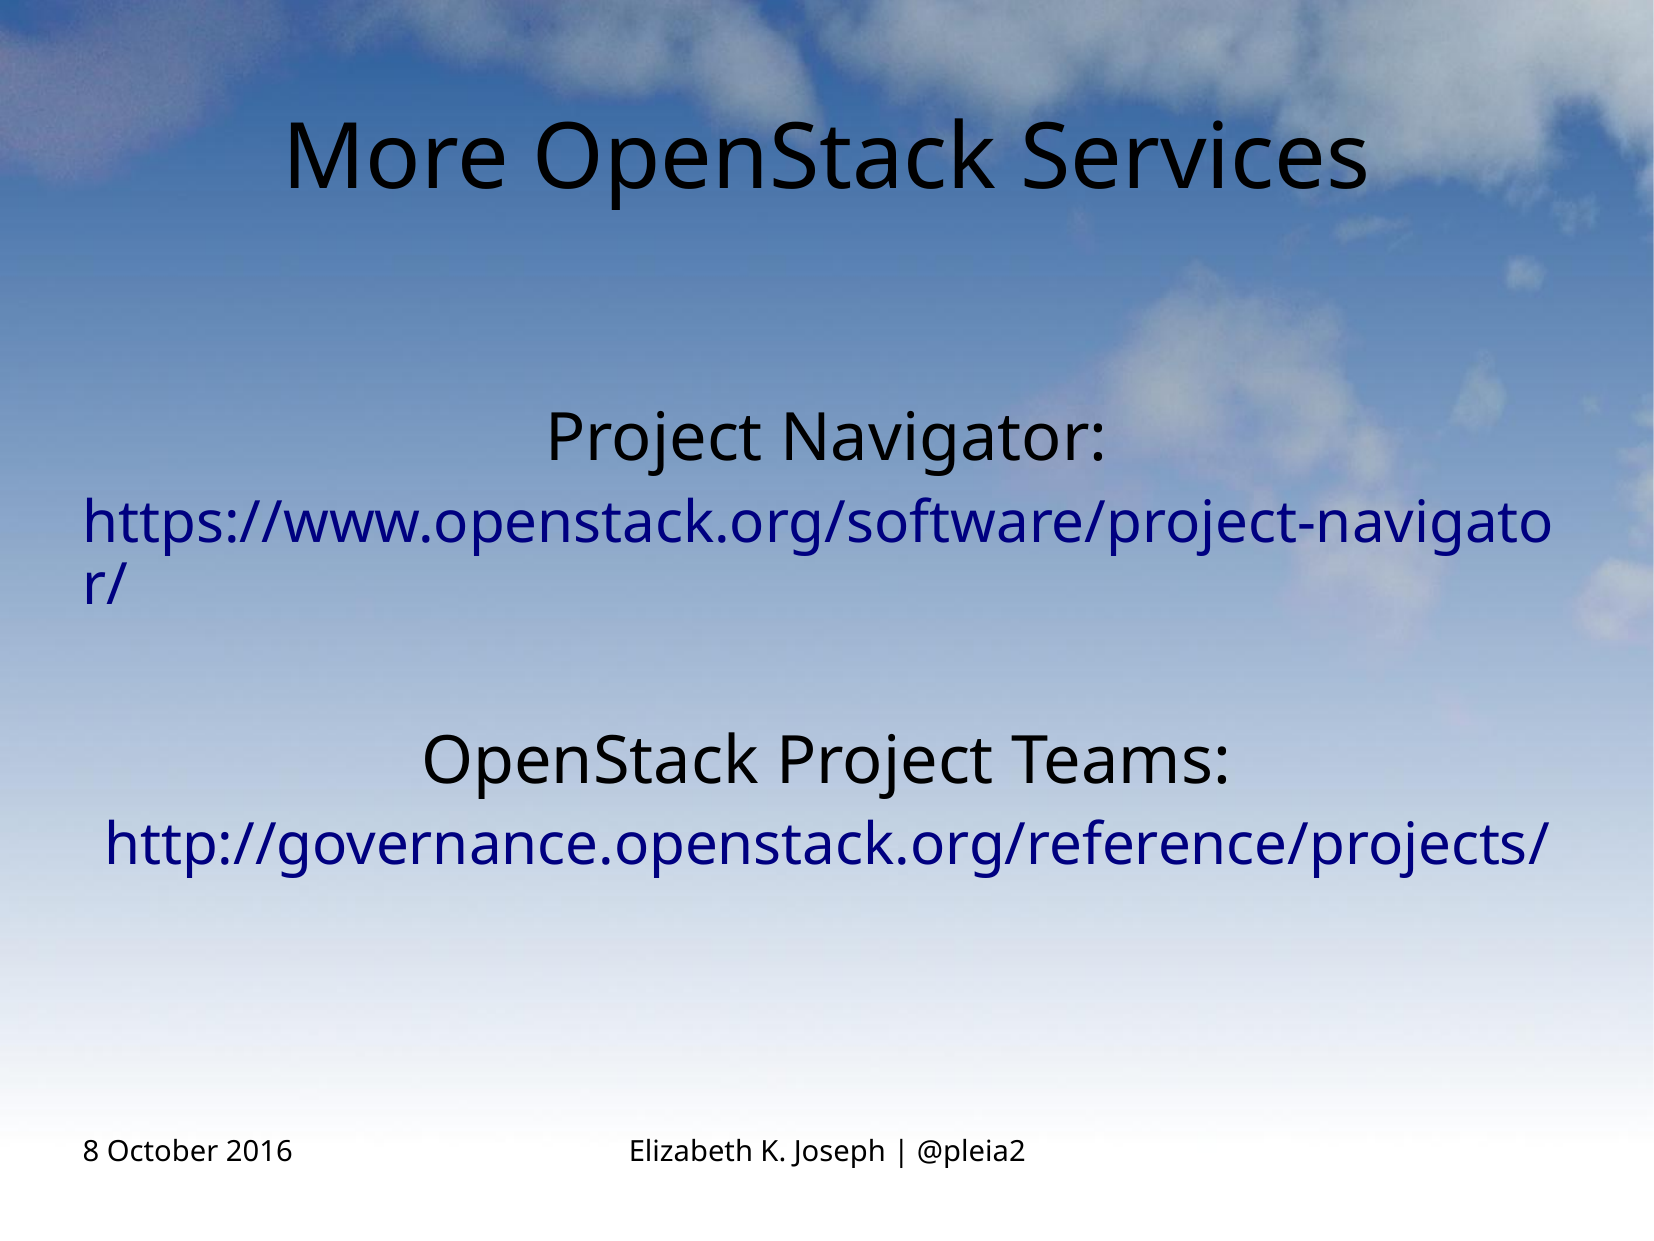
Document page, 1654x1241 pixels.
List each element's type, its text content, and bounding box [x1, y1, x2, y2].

picture [0, 0, 1654, 1241]
subtitle Project Navigator: https://www.openstack.org/software/project-navigator/ OpenStack Project Teams: http://governance.openstack.org/reference/projects/ [82, 290, 1571, 1010]
title More OpenStack Services [82, 49, 1571, 257]
